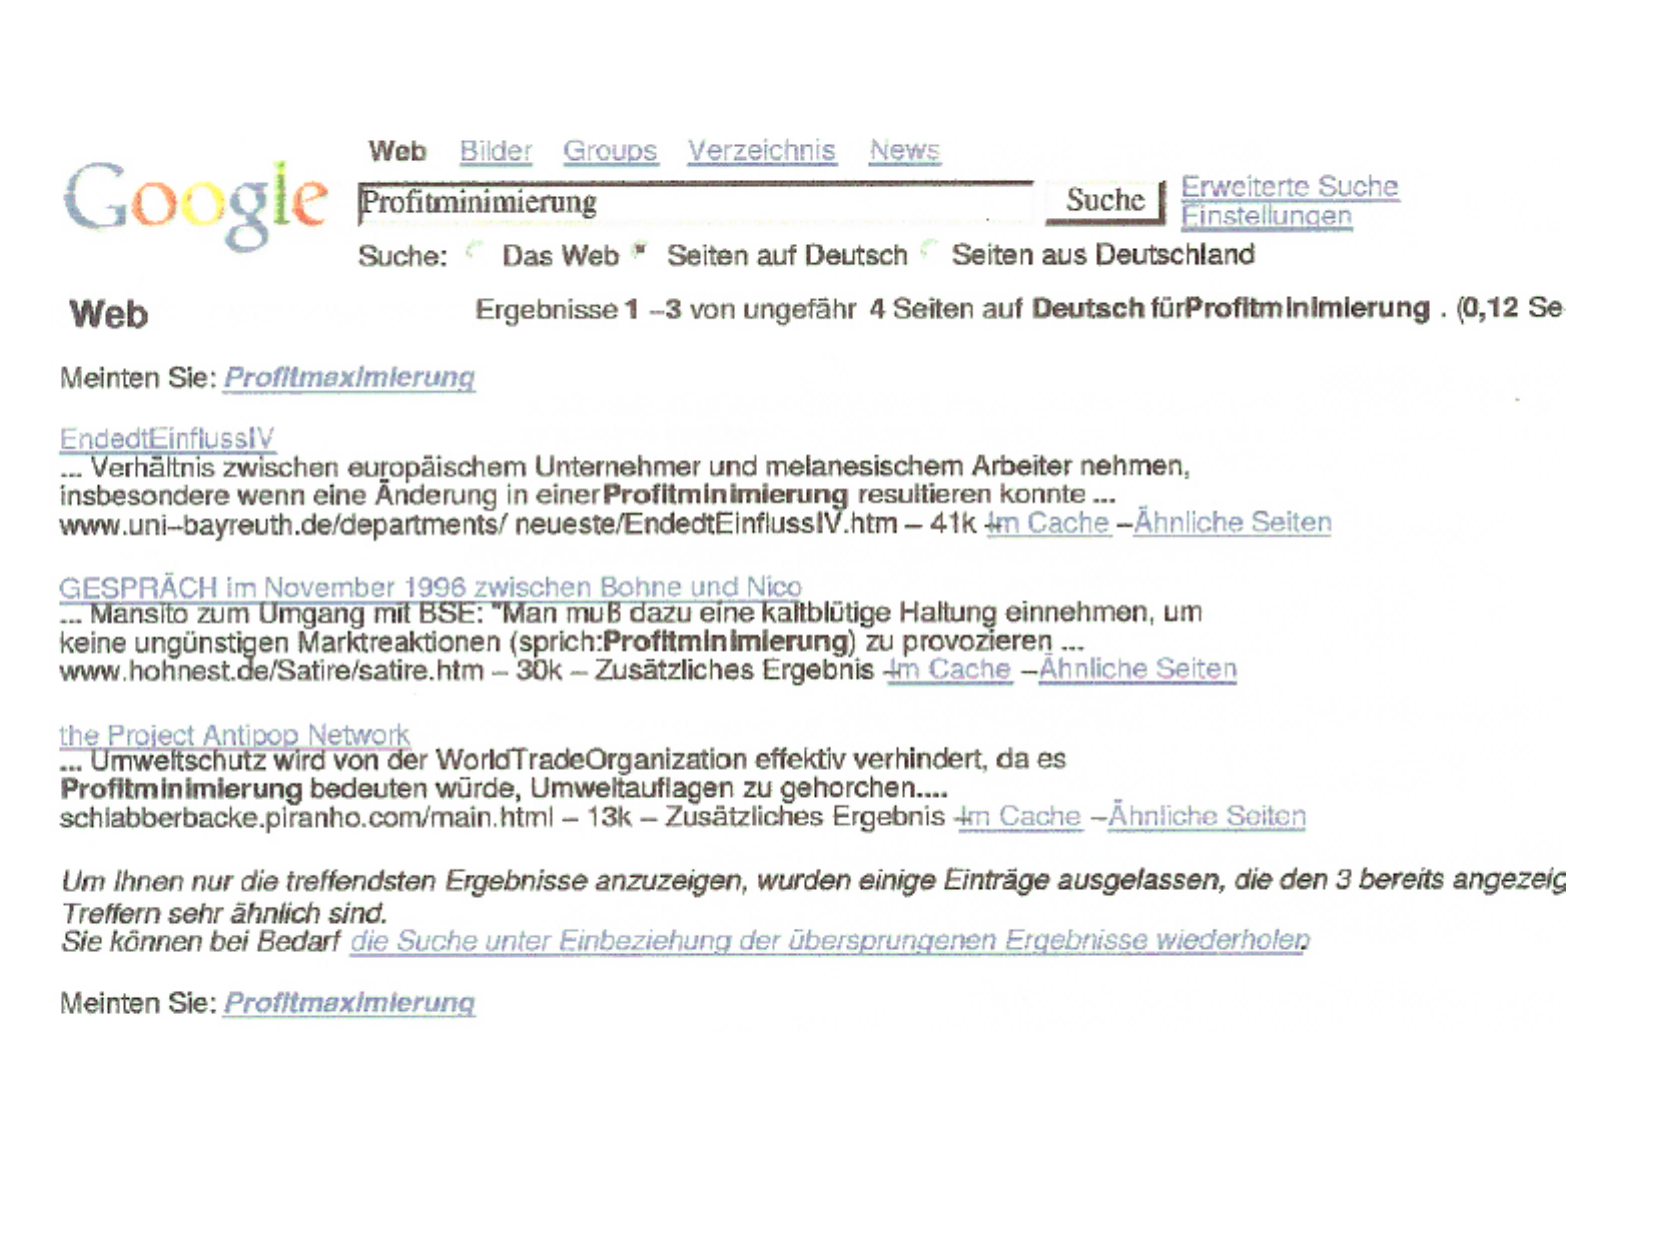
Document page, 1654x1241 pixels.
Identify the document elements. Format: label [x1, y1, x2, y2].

picture [50, 137, 1566, 1034]
